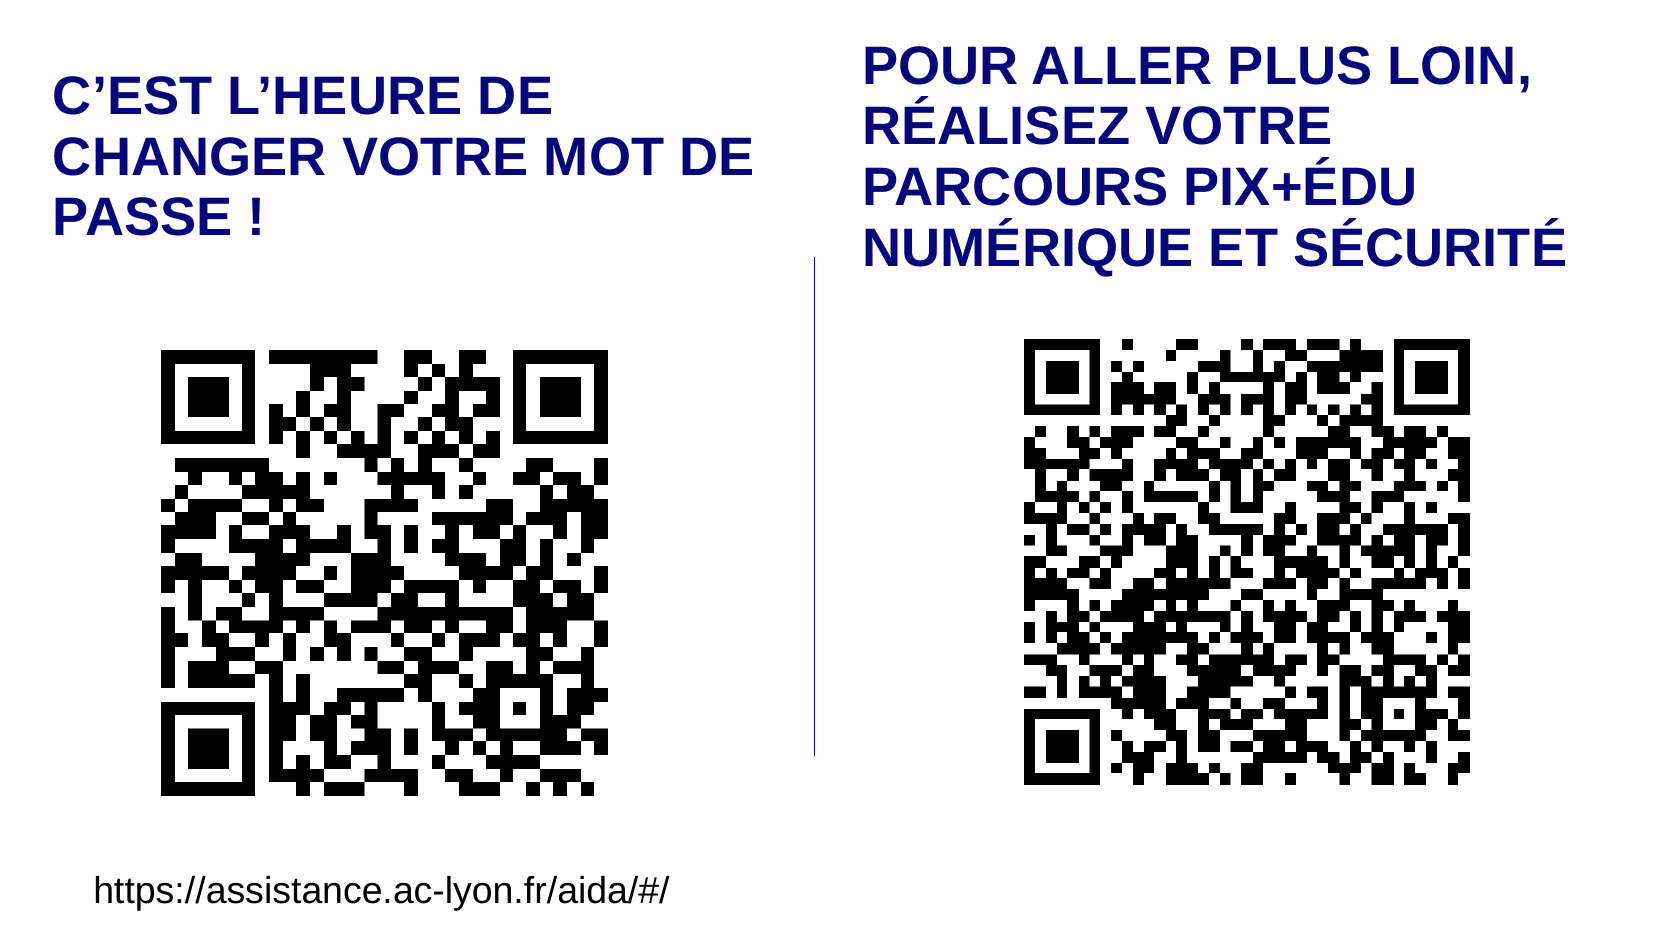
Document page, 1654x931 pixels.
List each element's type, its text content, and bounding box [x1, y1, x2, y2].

picture [106, 295, 661, 849]
title C’est l’heure de changer votre mot de passe ! [52, 65, 786, 248]
text_box https://assistance.ac-lyon.fr/aida/#/ [78, 862, 686, 920]
picture [980, 295, 1512, 827]
list Pour aller plus loin, réalisez votre parcours Pix+édu Numérique et sécurité [862, 35, 1619, 575]
